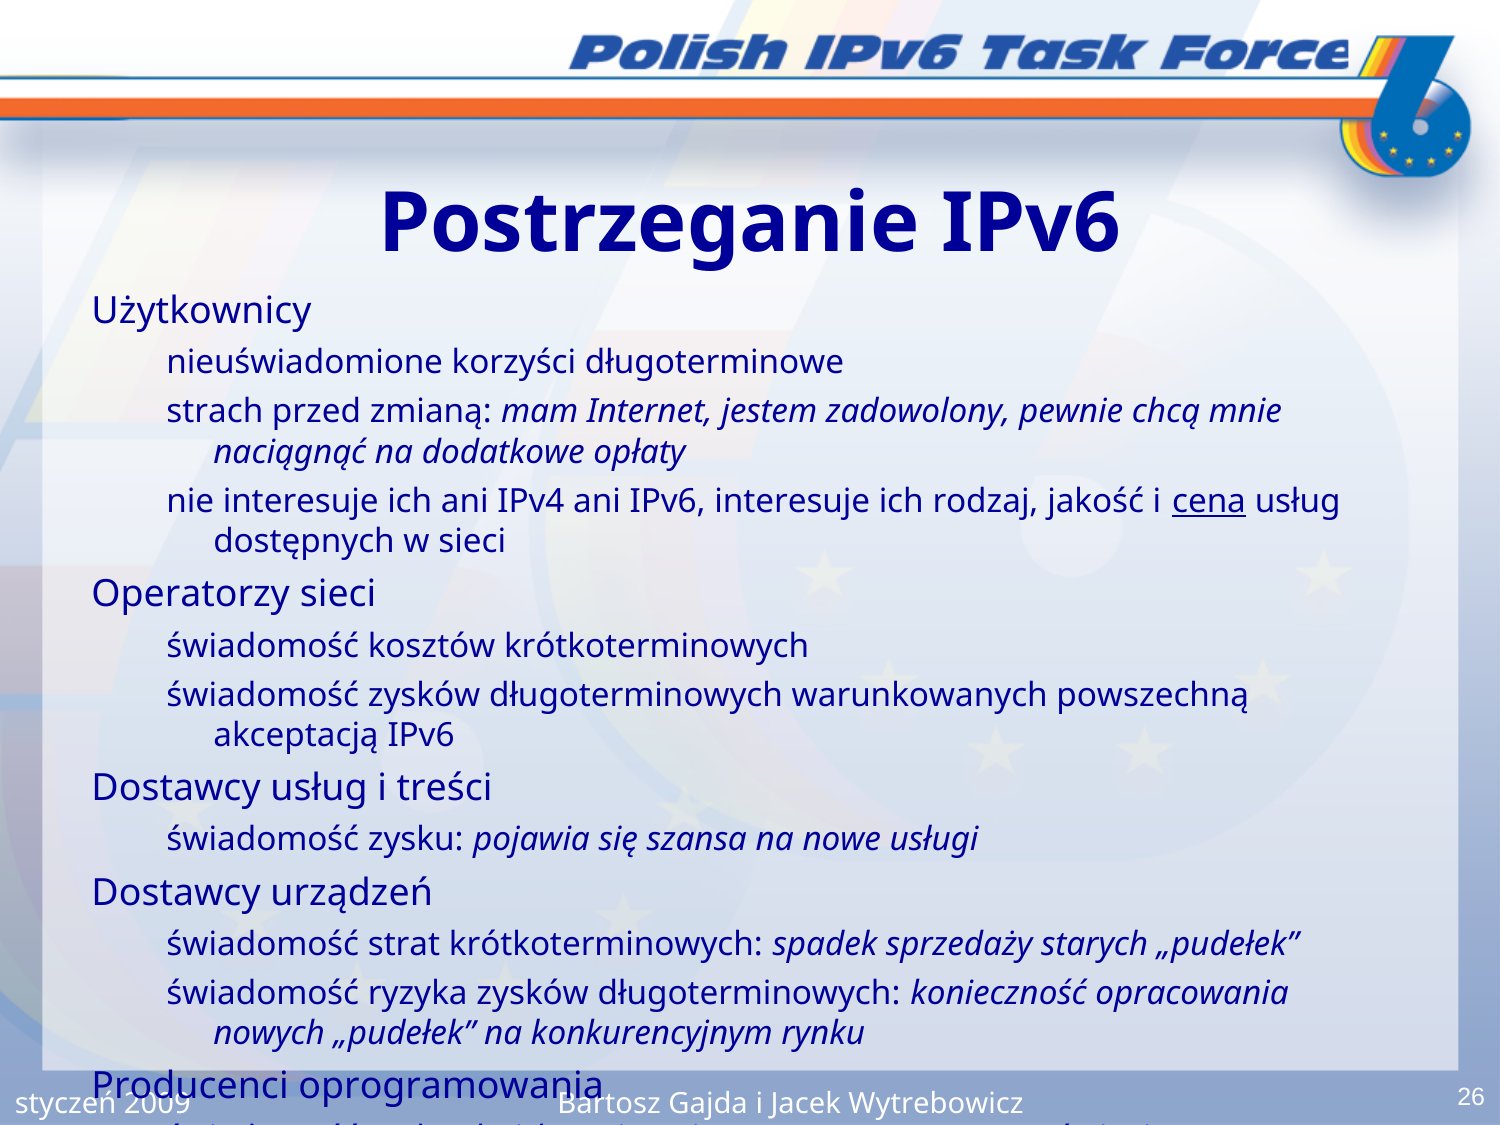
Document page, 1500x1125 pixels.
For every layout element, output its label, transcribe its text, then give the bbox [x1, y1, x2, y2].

list Użytkownicy nieuświadomione korzyści długoterminowe strach przed zmianą: mam Internet, jestem zadowolony, pewnie chcą mnie naciągnąć na dodatkowe opłaty nie interesuje ich ani IPv4 ani IPv6, interesuje ich rodzaj, jakość i cena usług dostępnych w sieci Operatorzy sieci świadomość kosztów krótkoterminowych świadomość zysków długoterminowych warunkowanych powszechną akceptacją IPv6 Dostawcy usług i treści świadomość zysku: pojawia się szansa na nowe usługi Dostawcy urządzeń świadomość strat krótkoterminowych: spadek sprzedaży starych „pudełek” świadomość ryzyka zysków długoterminowych: konieczność opracowania nowych „pudełek” na konkurencyjnym rynku Producenci oprogramowania świadomość zysku: każda zmiana jest szansą na nowe zamówienia [76, 278, 1412, 1095]
picture [0, 0, 1500, 1125]
title Postrzeganie IPv6 [112, 125, 1388, 278]
